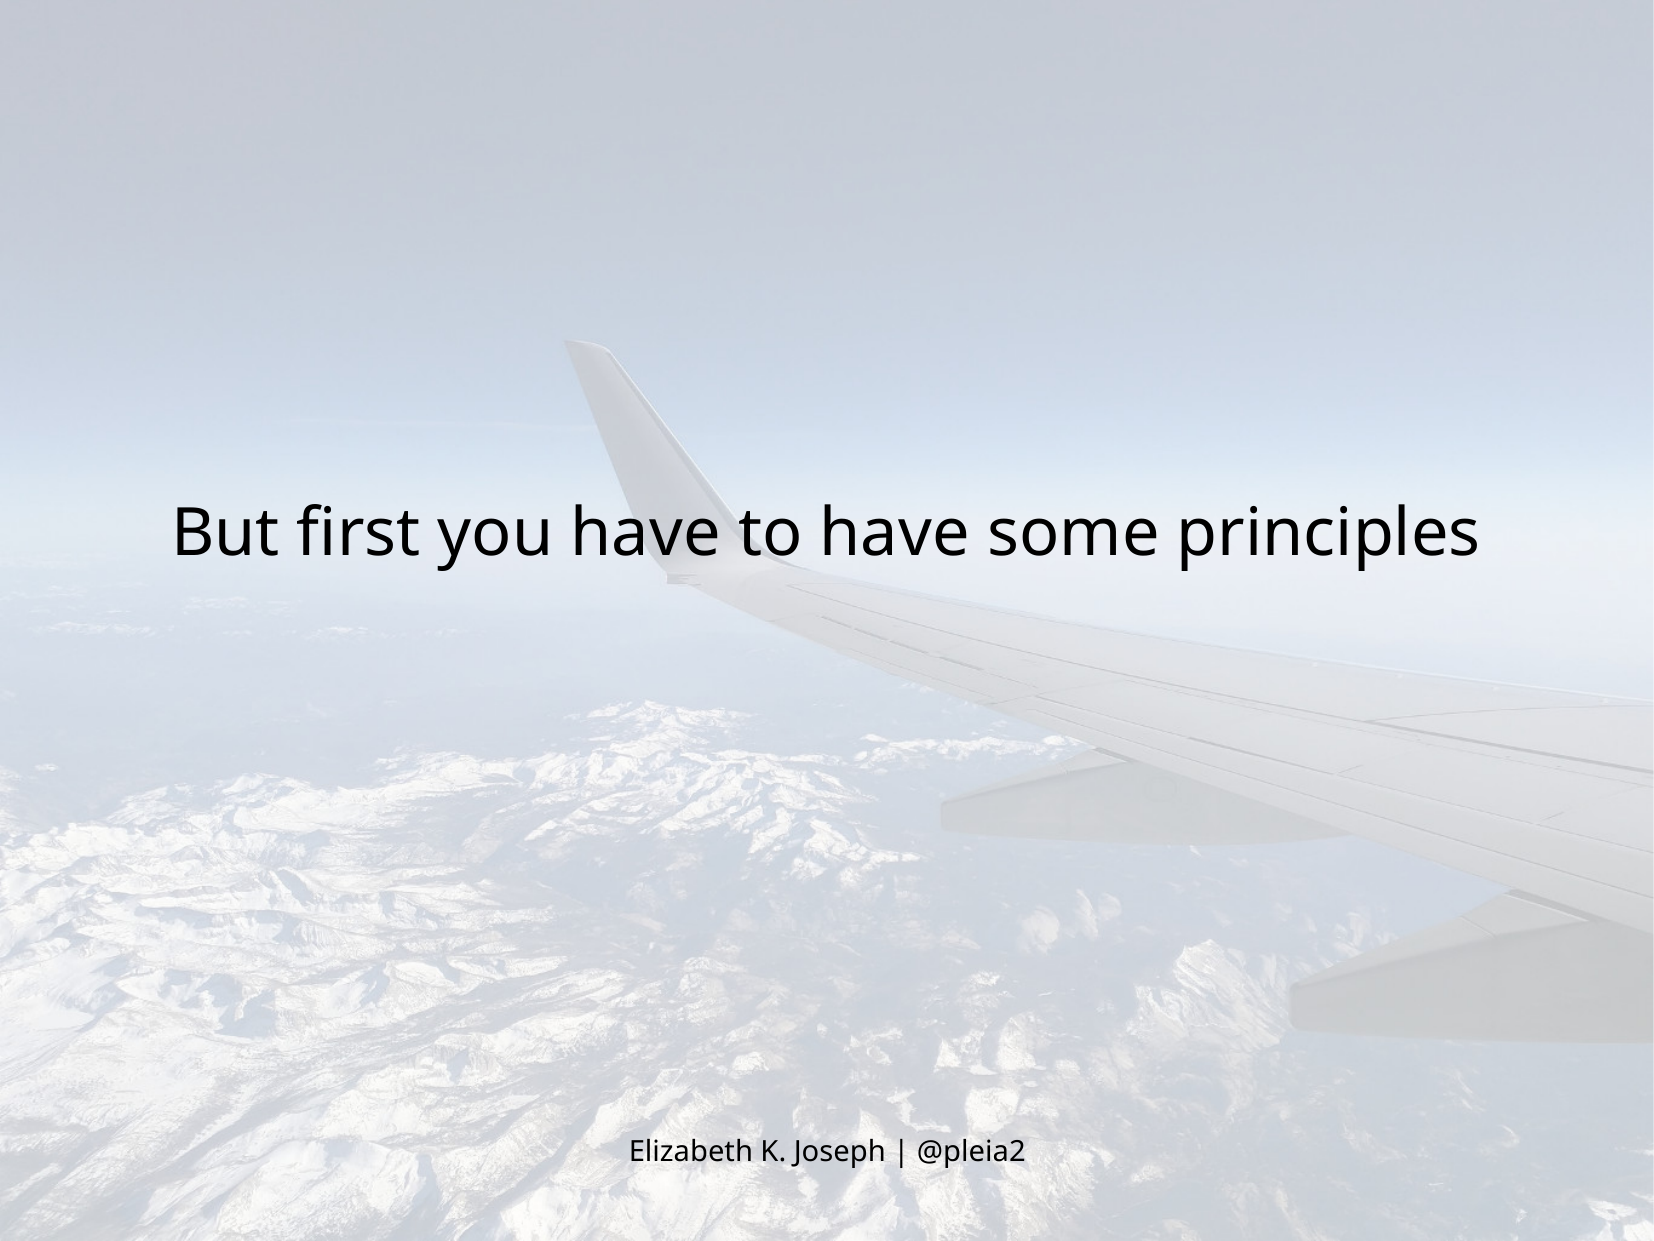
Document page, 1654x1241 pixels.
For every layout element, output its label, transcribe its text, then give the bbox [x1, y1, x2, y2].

subtitle But first you have to have some principles [82, 49, 1571, 1010]
picture [0, 0, 1654, 1241]
